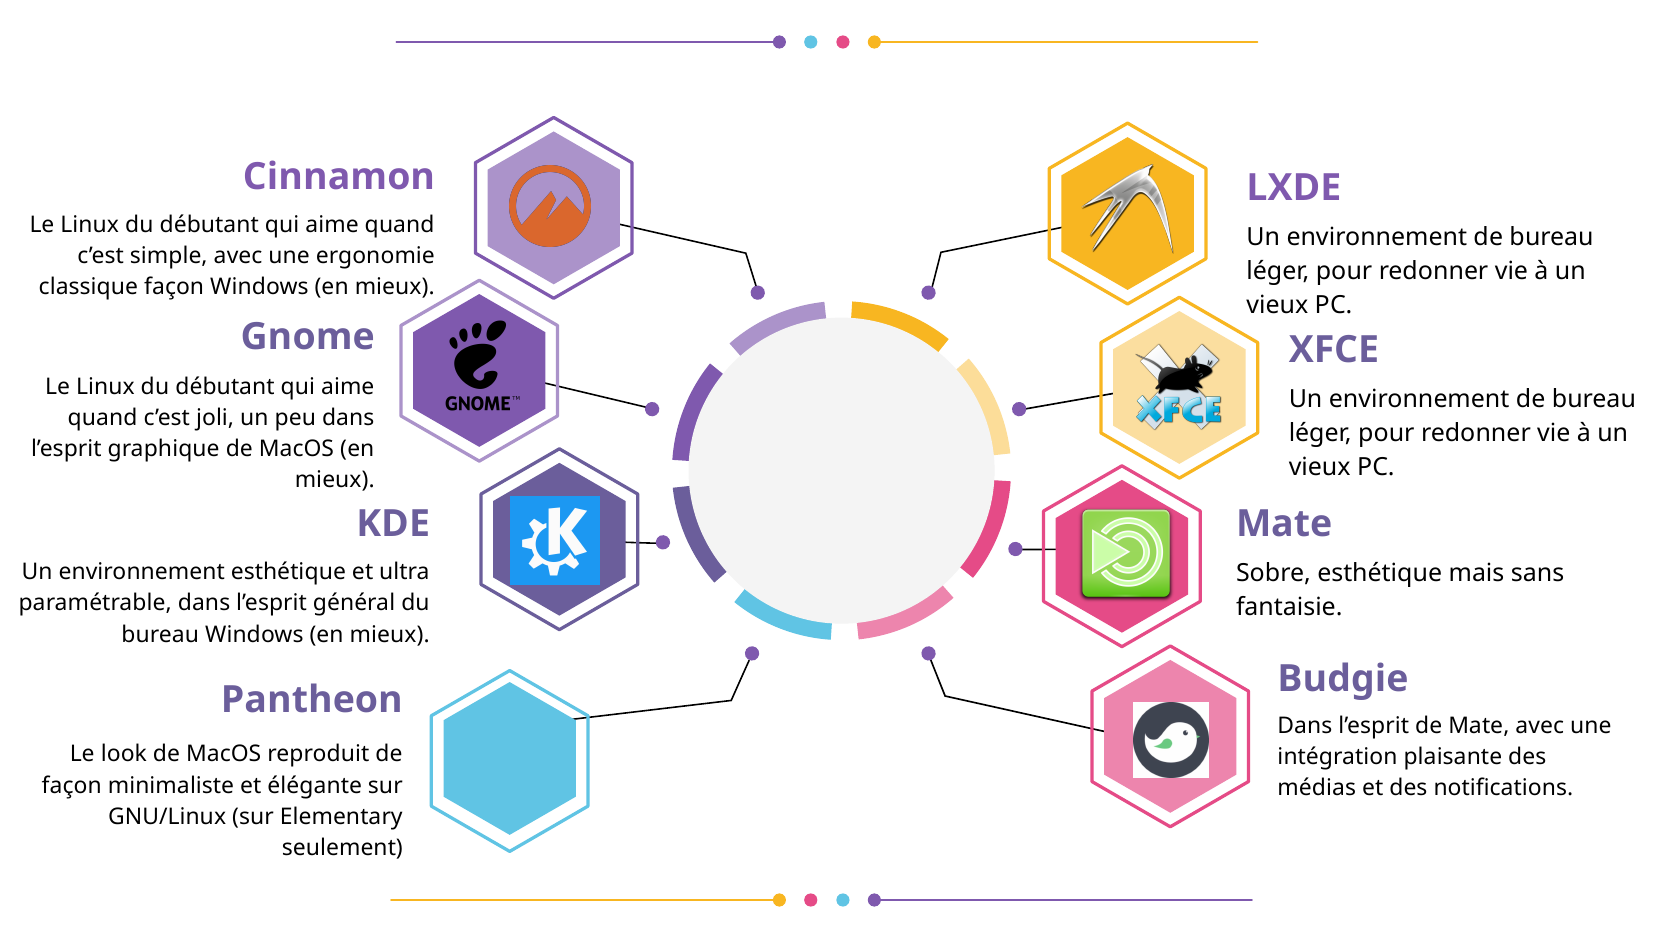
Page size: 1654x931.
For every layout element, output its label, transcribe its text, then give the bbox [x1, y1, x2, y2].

text_box [1104, 659, 1237, 813]
title Le look de MacOS reproduit de façon minimaliste et élégante sur GNU/Linux (sur Elementary seulement) [32, 737, 404, 872]
text_box [1082, 137, 1173, 163]
title XFCE [1288, 307, 1527, 380]
title Gnome [137, 284, 375, 369]
text_box [750, 285, 765, 300]
text_box [413, 294, 546, 447]
picture [1080, 163, 1174, 254]
picture [1133, 342, 1223, 432]
title KDE [192, 468, 431, 555]
text_box [744, 646, 760, 661]
title Le Linux du débutant qui aime quand c’est simple, avec une ergonomie classique façon Windows (en mieux). [0, 207, 436, 284]
title Mate [1236, 468, 1474, 554]
text_box [1176, 511, 1189, 602]
text_box [443, 682, 576, 835]
text_box [921, 285, 936, 300]
title Un environnement esthétique et ultra paramétrable, dans l’esprit général du bureau Windows (en mieux). [11, 555, 431, 662]
text_box [645, 401, 660, 417]
text_box [655, 535, 671, 550]
title Sobre, esthétique mais sans fantaisie. [1236, 554, 1607, 648]
text_box [1081, 479, 1163, 503]
text_box [670, 299, 1013, 642]
picture [1076, 503, 1176, 603]
title LXDE [1246, 132, 1484, 219]
text_box [1008, 541, 1023, 557]
title Un environnement de bureau léger, pour redonner vie à un vieux PC. [1288, 380, 1654, 515]
title Un environnement de bureau léger, pour redonner vie à un vieux PC. [1246, 219, 1618, 307]
title Budgie [1277, 648, 1516, 708]
title Cinnamon [197, 121, 436, 207]
picture [1133, 702, 1209, 778]
text_box [921, 646, 936, 661]
title Le Linux du débutant qui aime quand c’est joli, un peu dans l’esprit graphique de MacOS (en mieux). [4, 369, 376, 470]
text_box [1061, 163, 1194, 290]
picture [509, 165, 591, 247]
picture [510, 496, 600, 585]
title Dans l’esprit de Mate, avec une intégration plaisante des médias et des notifications. [1277, 708, 1625, 809]
text_box [1113, 311, 1246, 464]
text_box [493, 462, 626, 616]
text_box [1012, 401, 1027, 417]
title Pantheon [165, 662, 404, 737]
text_box [487, 131, 620, 285]
text_box [1055, 506, 1174, 633]
picture [442, 317, 523, 414]
